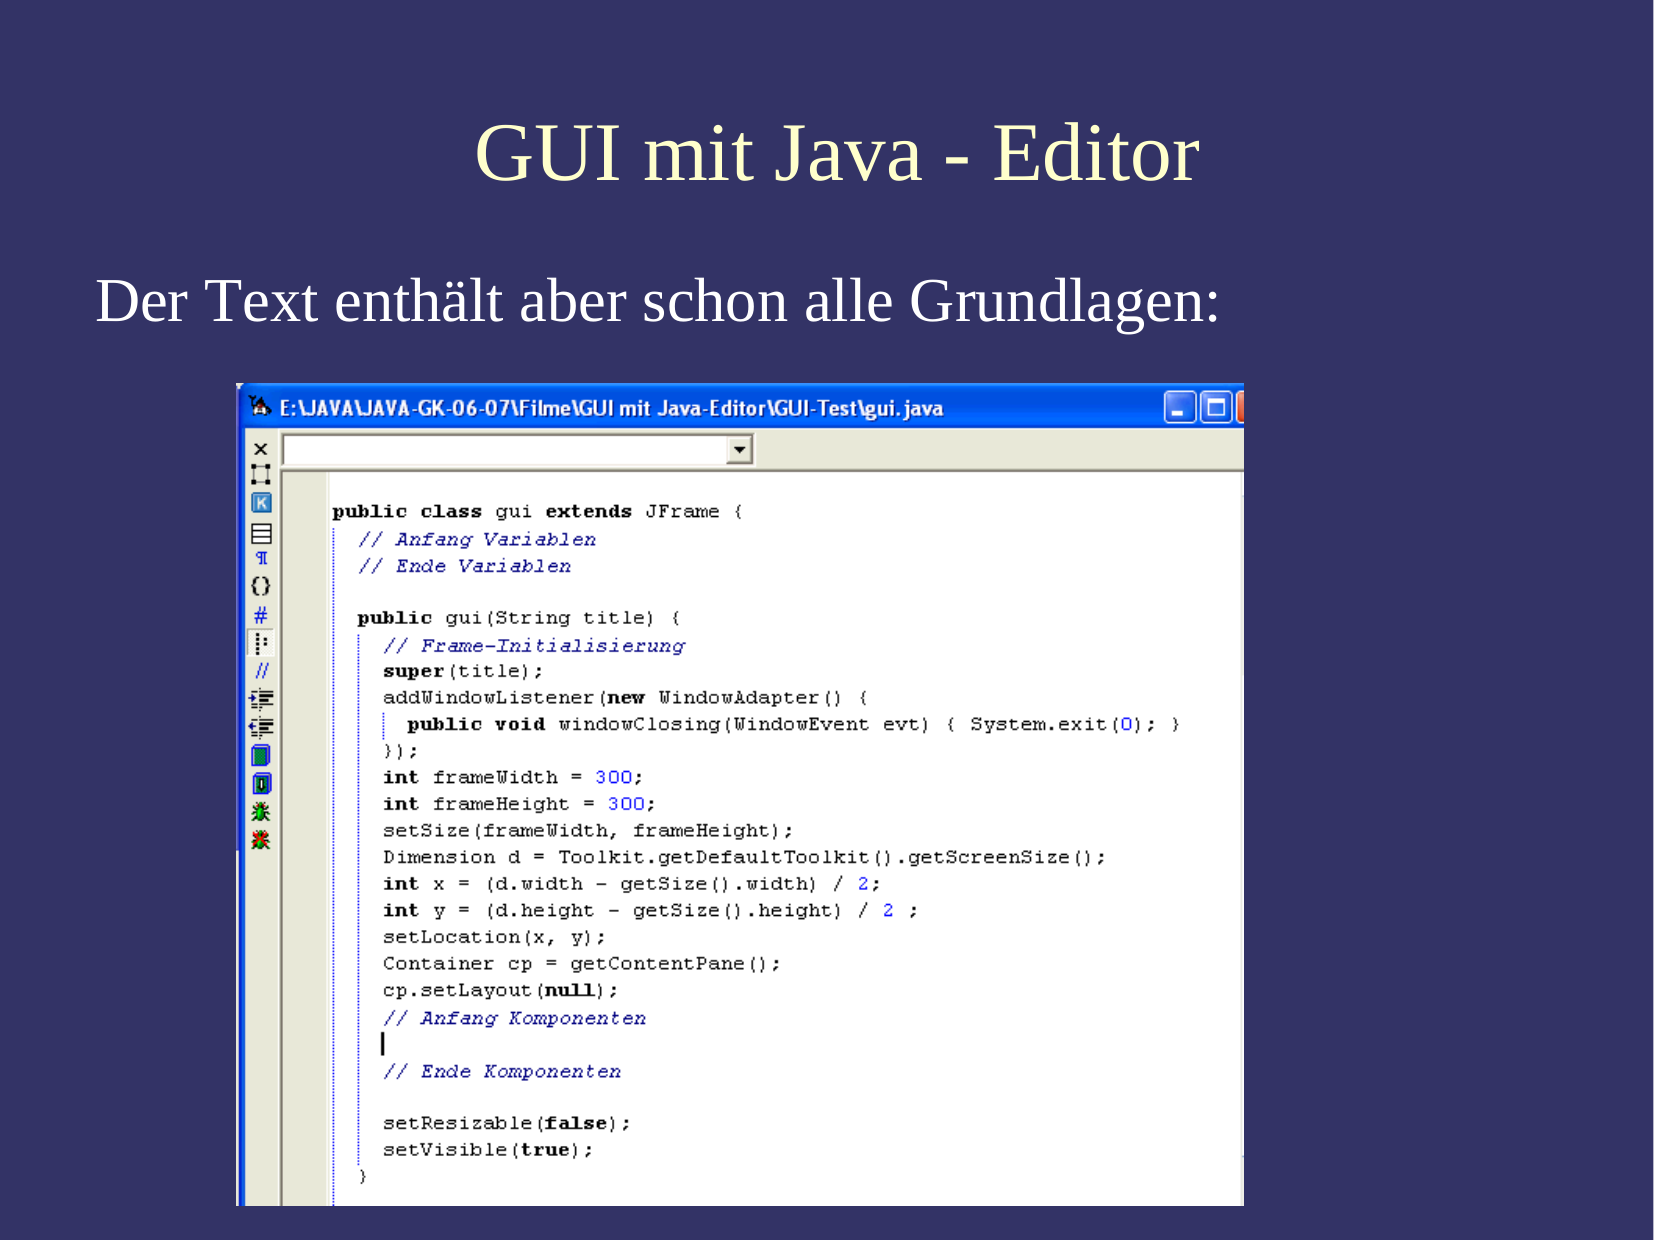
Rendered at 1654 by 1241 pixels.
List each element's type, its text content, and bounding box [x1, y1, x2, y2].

list Der Text enthält aber schon alle Grundlagen: [77, 265, 1579, 1214]
title GUI mit Java - Editor [54, 44, 1622, 260]
picture [236, 383, 1244, 1206]
